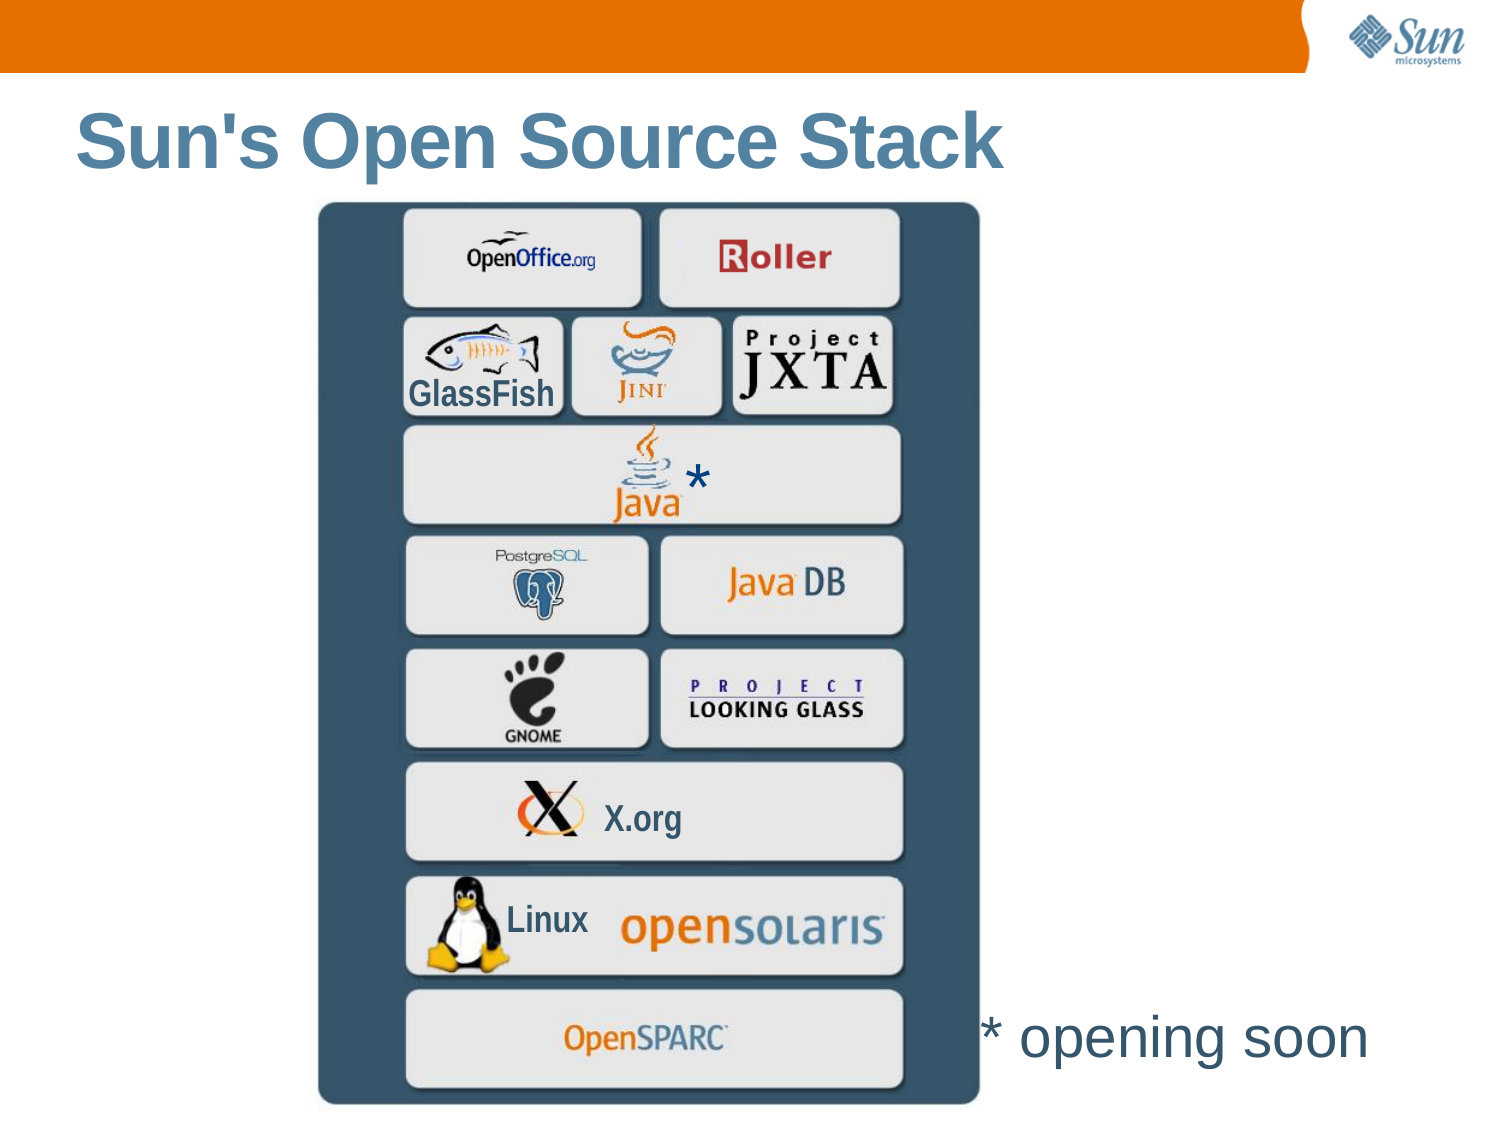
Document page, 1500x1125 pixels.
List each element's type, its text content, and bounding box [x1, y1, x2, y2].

text_box GlassFish [388, 377, 577, 421]
text_box X.org [584, 802, 821, 878]
picture [0, 0, 1500, 73]
title Sun's Open Source Stack [75, 105, 1438, 210]
text_box * [685, 445, 731, 526]
text_box * opening soon [980, 990, 1372, 1070]
text_box Linux [487, 903, 627, 948]
picture [262, 210, 1054, 1125]
